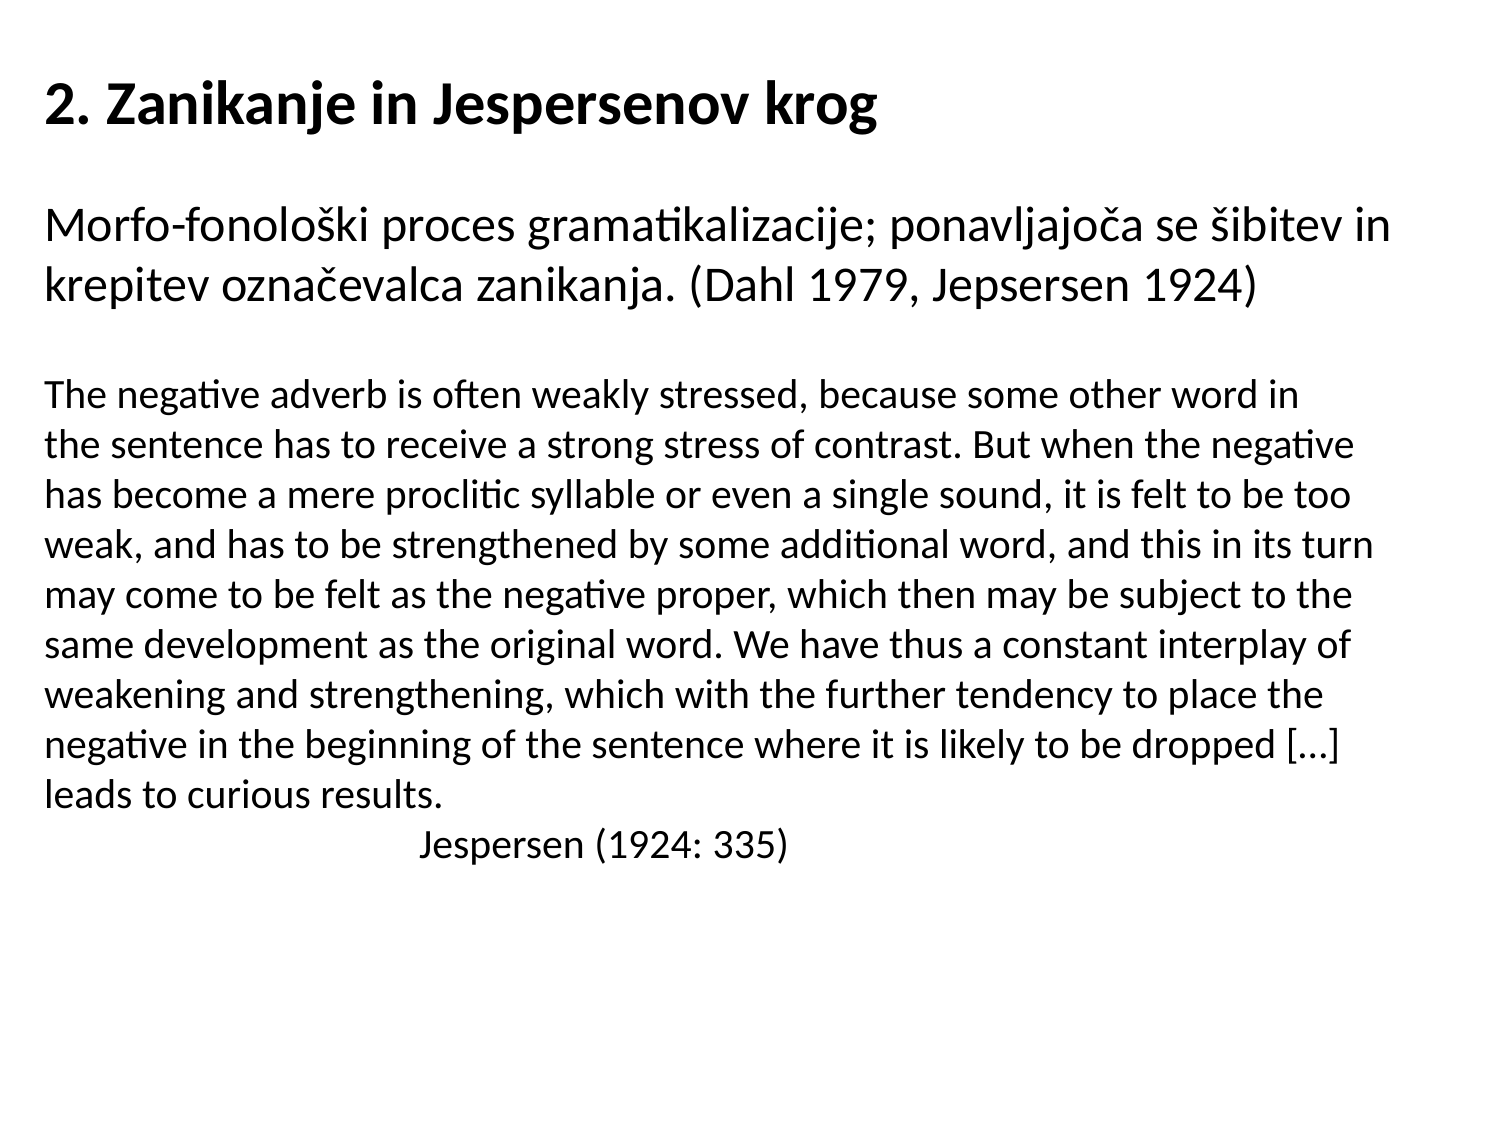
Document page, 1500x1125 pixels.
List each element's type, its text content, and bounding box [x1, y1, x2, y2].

text_box 2. Zanikanje in Jespersenov krog Morfo-fonološki proces gramatikalizacije; ponavljajoča se šibitev in krepitev označevalca zanikanja. (Dahl 1979, Jepsersen 1924) The negative adverb is often weakly stressed, because some other word in the sentence has to receive a strong stress of contrast. But when the negative has become a mere proclitic syllable or even a single sound, it is felt to be too weak, and has to be strengthened by some additional word, and this in its turn may come to be felt as the negative proper, which then may be subject to the same development as the original word. We have thus a constant interplay of weakening and strengthening, which with the further tendency to place the negative in the beginning of the sentence where it is likely to be dropped […] leads to curious results. Jespersen (1924: 335) [29, 54, 1500, 930]
